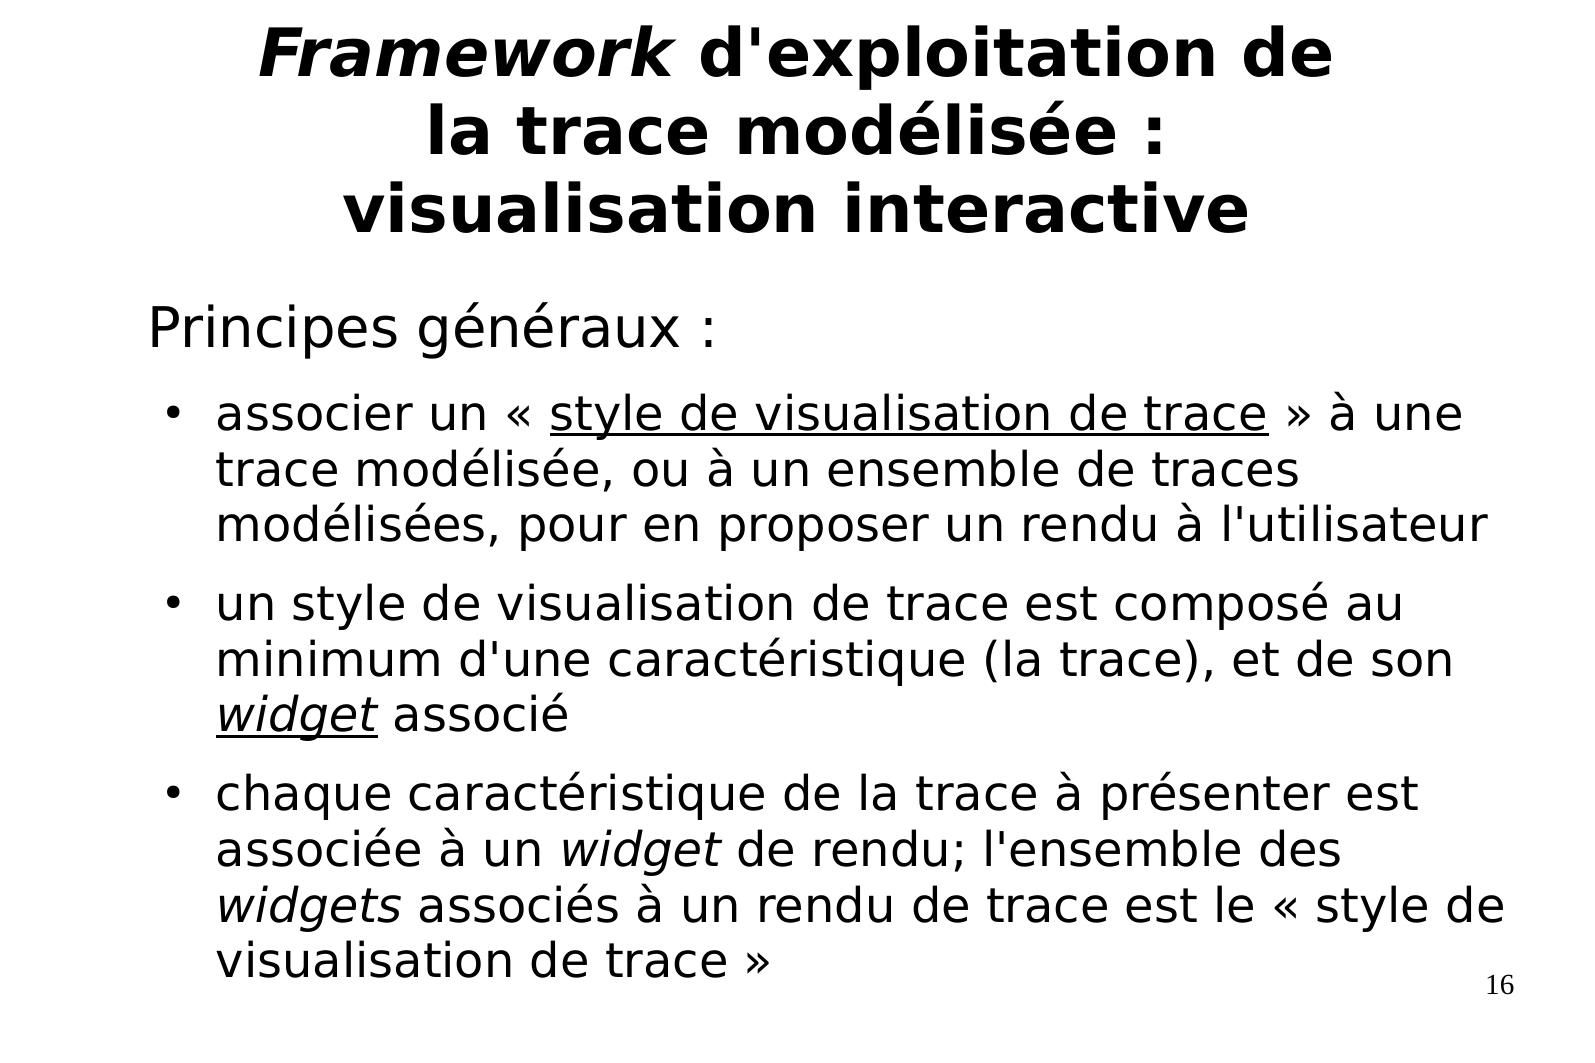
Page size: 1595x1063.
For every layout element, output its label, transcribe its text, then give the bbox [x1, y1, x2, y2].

title Framework d'exploitation de la trace modélisée : visualisation interactive [79, 14, 1515, 248]
list Principes généraux : associer un « style de visualisation de trace » à une trace modélisée, ou à un ensemble de traces modélisées, pour en proposer un rendu à l'utilisateur un style de visualisation de trace est composé au minimum d'une caractéristique (la trace), et de son widget associé chaque caractéristique de la trace à présenter est associée à un widget de rendu; l'ensemble des widgets associés à un rendu de trace est le « style de visualisation de trace » [79, 295, 1515, 998]
